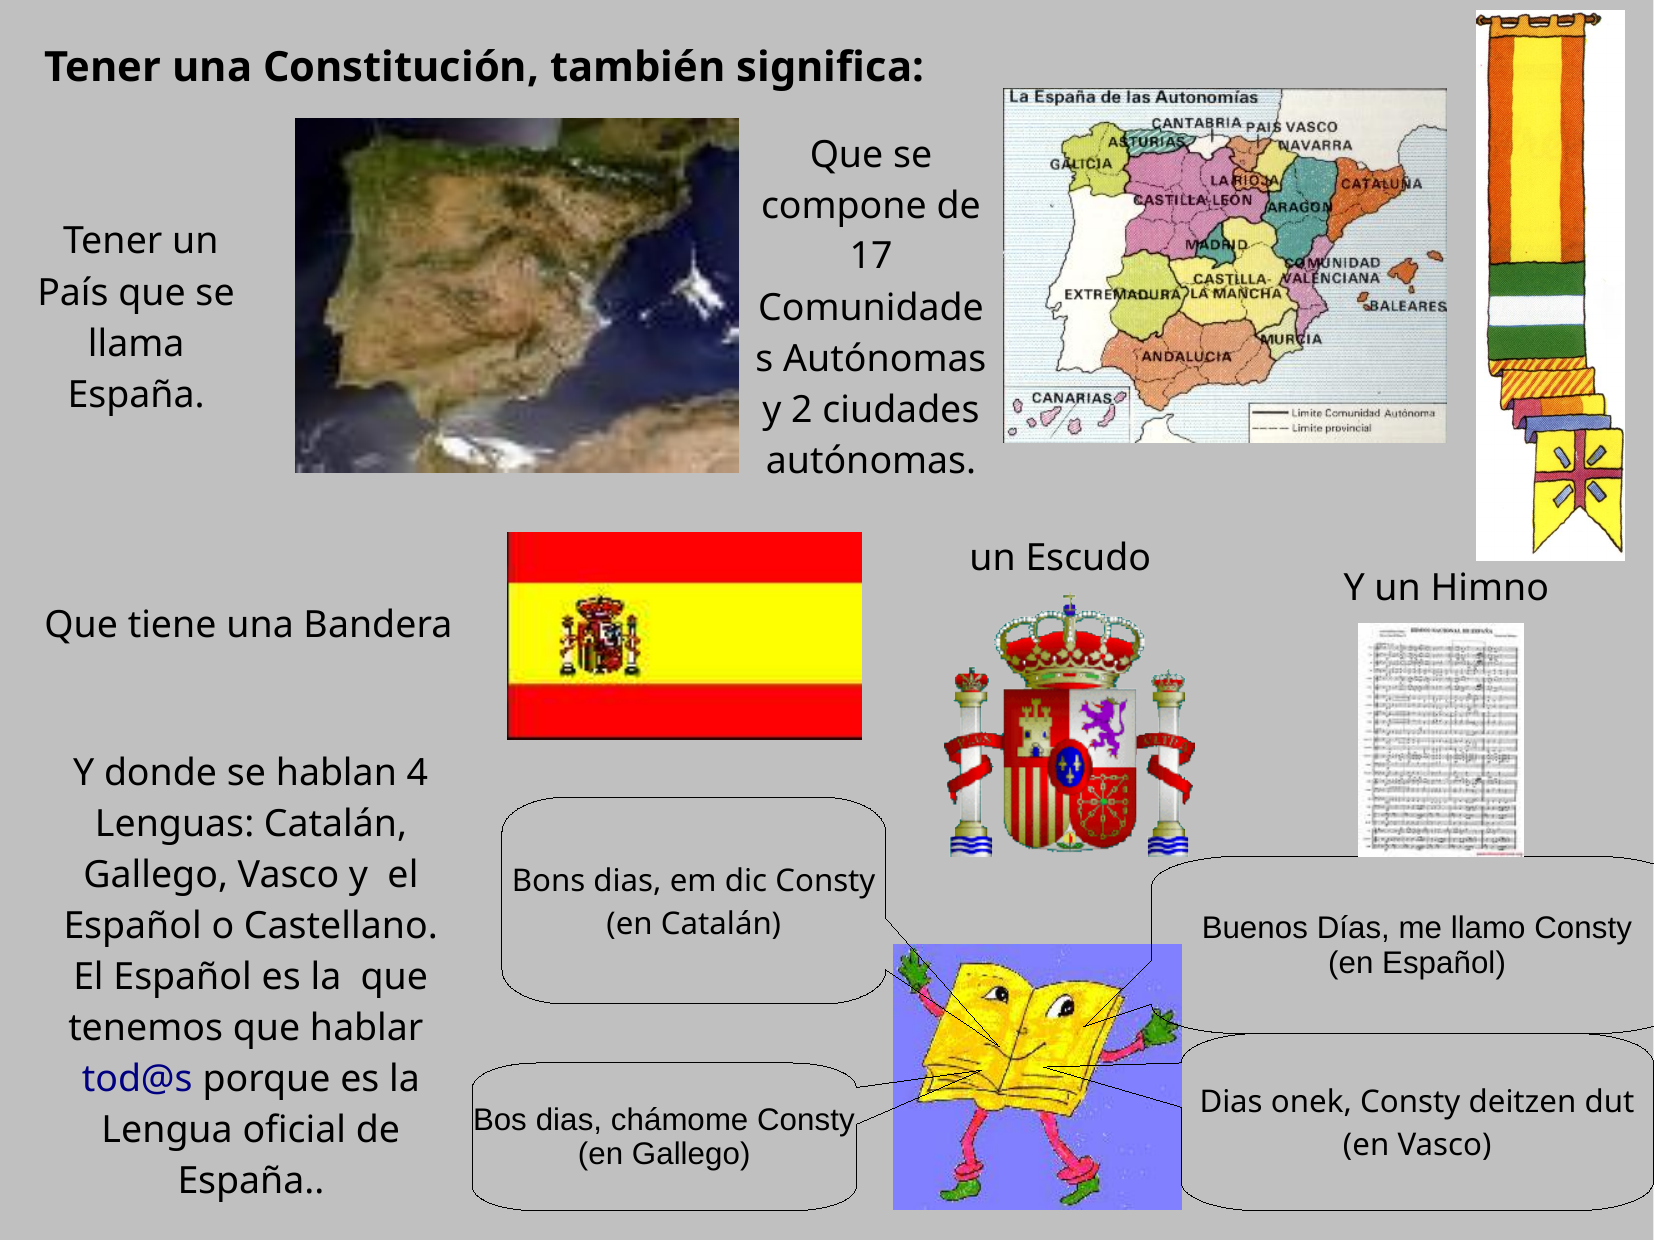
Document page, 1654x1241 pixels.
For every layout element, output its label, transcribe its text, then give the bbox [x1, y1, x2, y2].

picture [893, 944, 1182, 1210]
picture [1003, 88, 1447, 443]
text_box Y donde se hablan 4 Lenguas: Catalán, Gallego, Vasco y el Español o Castellano. El Español es la que tenemos que hablar tod@s porque es la Lengua oficial de España.. [29, 738, 473, 1226]
text_box Tener una Constitución, también significa: [29, 29, 975, 103]
picture [295, 118, 739, 473]
picture [507, 532, 862, 740]
picture [1476, 10, 1625, 562]
text_box Bons dias, em dic Consty (en Catalán) [501, 797, 1000, 1047]
text_box Que se compone de 17 Comunidades Autónomas y 2 ciudades autónomas. [738, 119, 1004, 502]
text_box Buenos Días, me llamo Consty (en Español) [1083, 856, 1654, 1034]
text_box Y un Himno [1328, 552, 1565, 621]
picture [1358, 623, 1524, 857]
picture [944, 592, 1195, 857]
text_box Dias onek, Consty deitzen dut (en Vasco) [1043, 1033, 1654, 1211]
text_box Bos dias, chámome Consty (en Gallego) [472, 1062, 982, 1211]
text_box un Escudo [944, 523, 1211, 591]
text_box Tener un País que se llama España. [0, 206, 273, 389]
text_box Que tiene una Bandera [29, 590, 502, 680]
